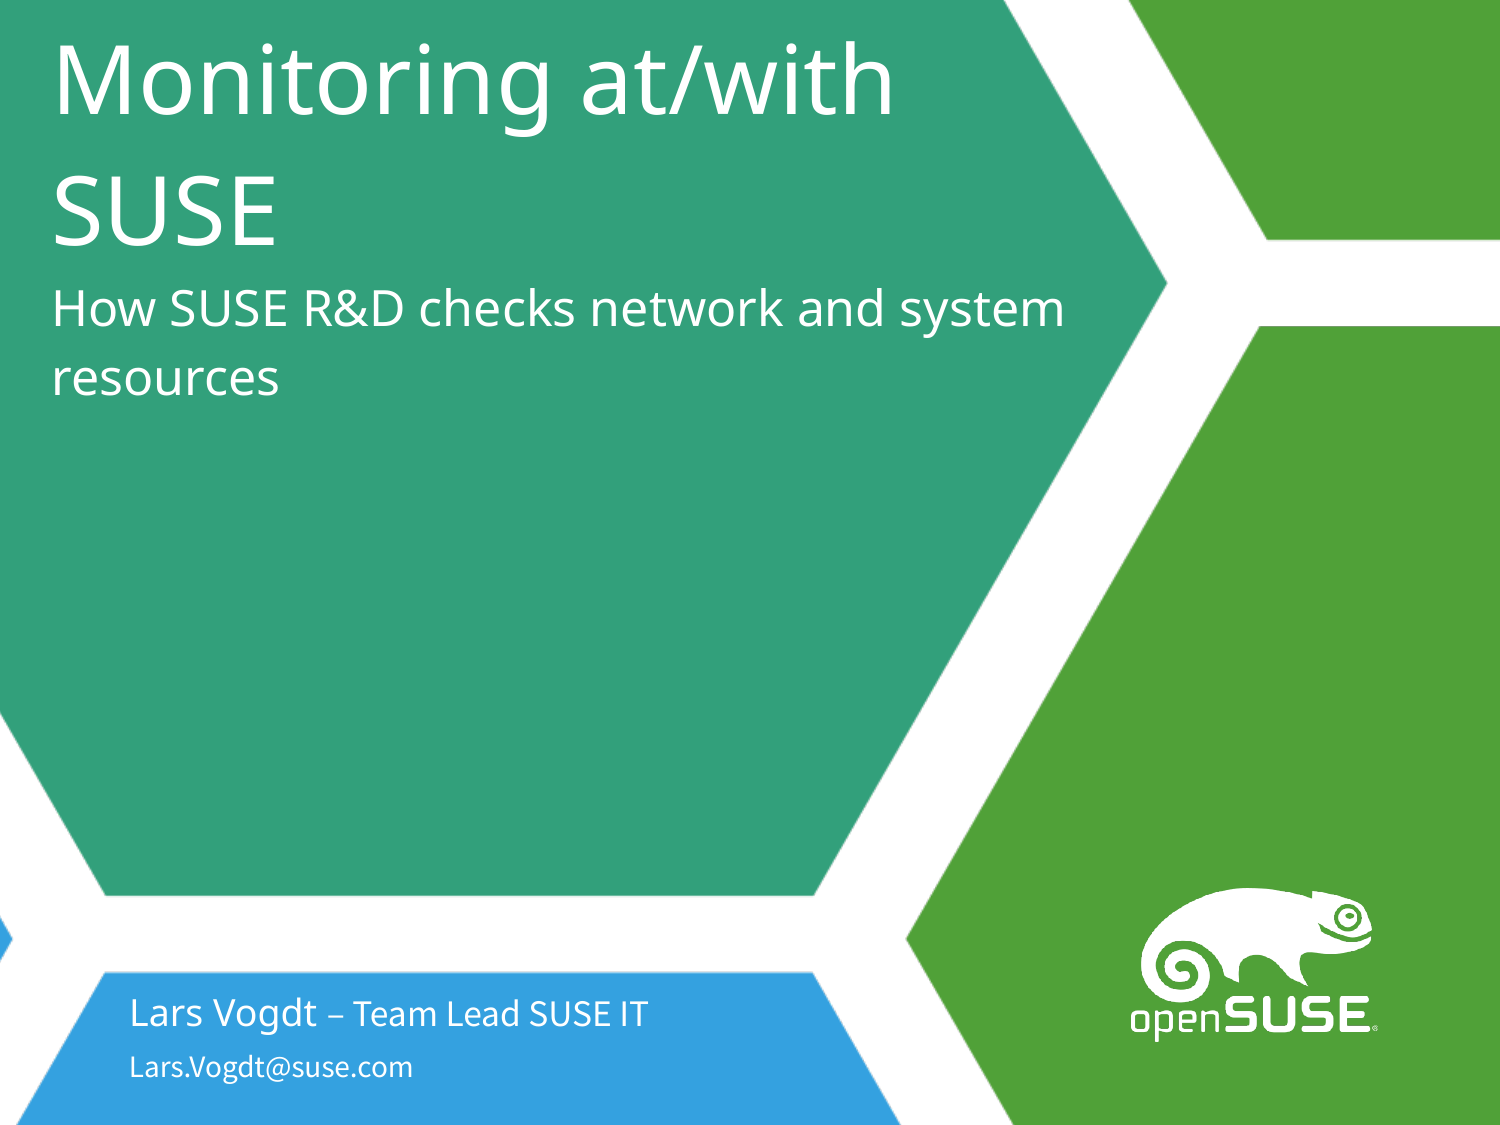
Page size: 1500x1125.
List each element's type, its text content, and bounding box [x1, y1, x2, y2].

list Lars Vogdt – Team Lead SUSE IT Lars.Vogdt@suse.com [126, 986, 751, 1125]
title Monitoring at/with SUSE How SUSE R&D checks network and system resources [51, 136, 1101, 410]
picture [0, 0, 1500, 1125]
